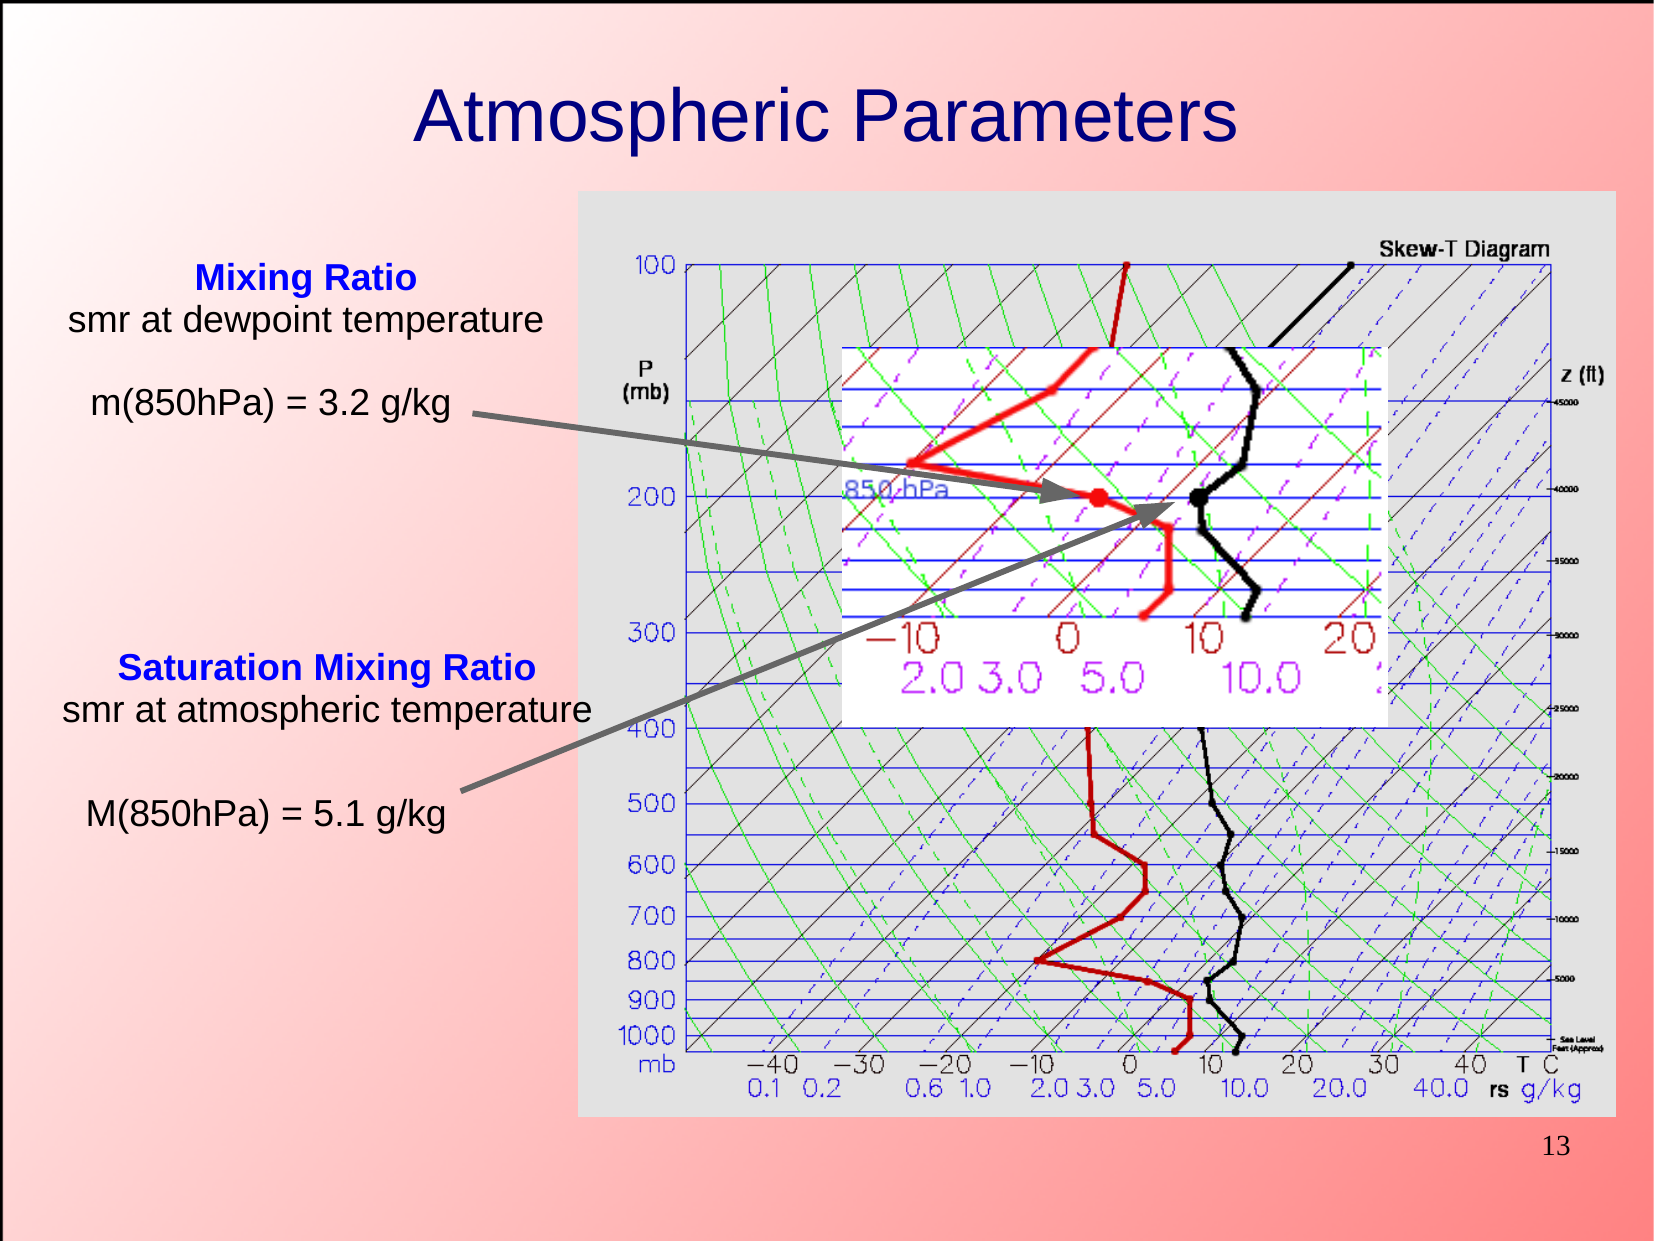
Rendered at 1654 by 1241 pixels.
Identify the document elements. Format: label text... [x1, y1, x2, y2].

text_box Saturation Mixing Ratio smr at atmospheric temperature [47, 639, 608, 739]
text_box Mixing Ratio smr at dewpoint temperature [53, 248, 559, 390]
text_box M(850hPa) = 5.1 g/kg [70, 785, 462, 843]
picture [0, 0, 1654, 1241]
title Atmospheric Parameters [20, 41, 1633, 190]
text_box m(850hPa) = 3.2 g/kg [75, 374, 467, 432]
